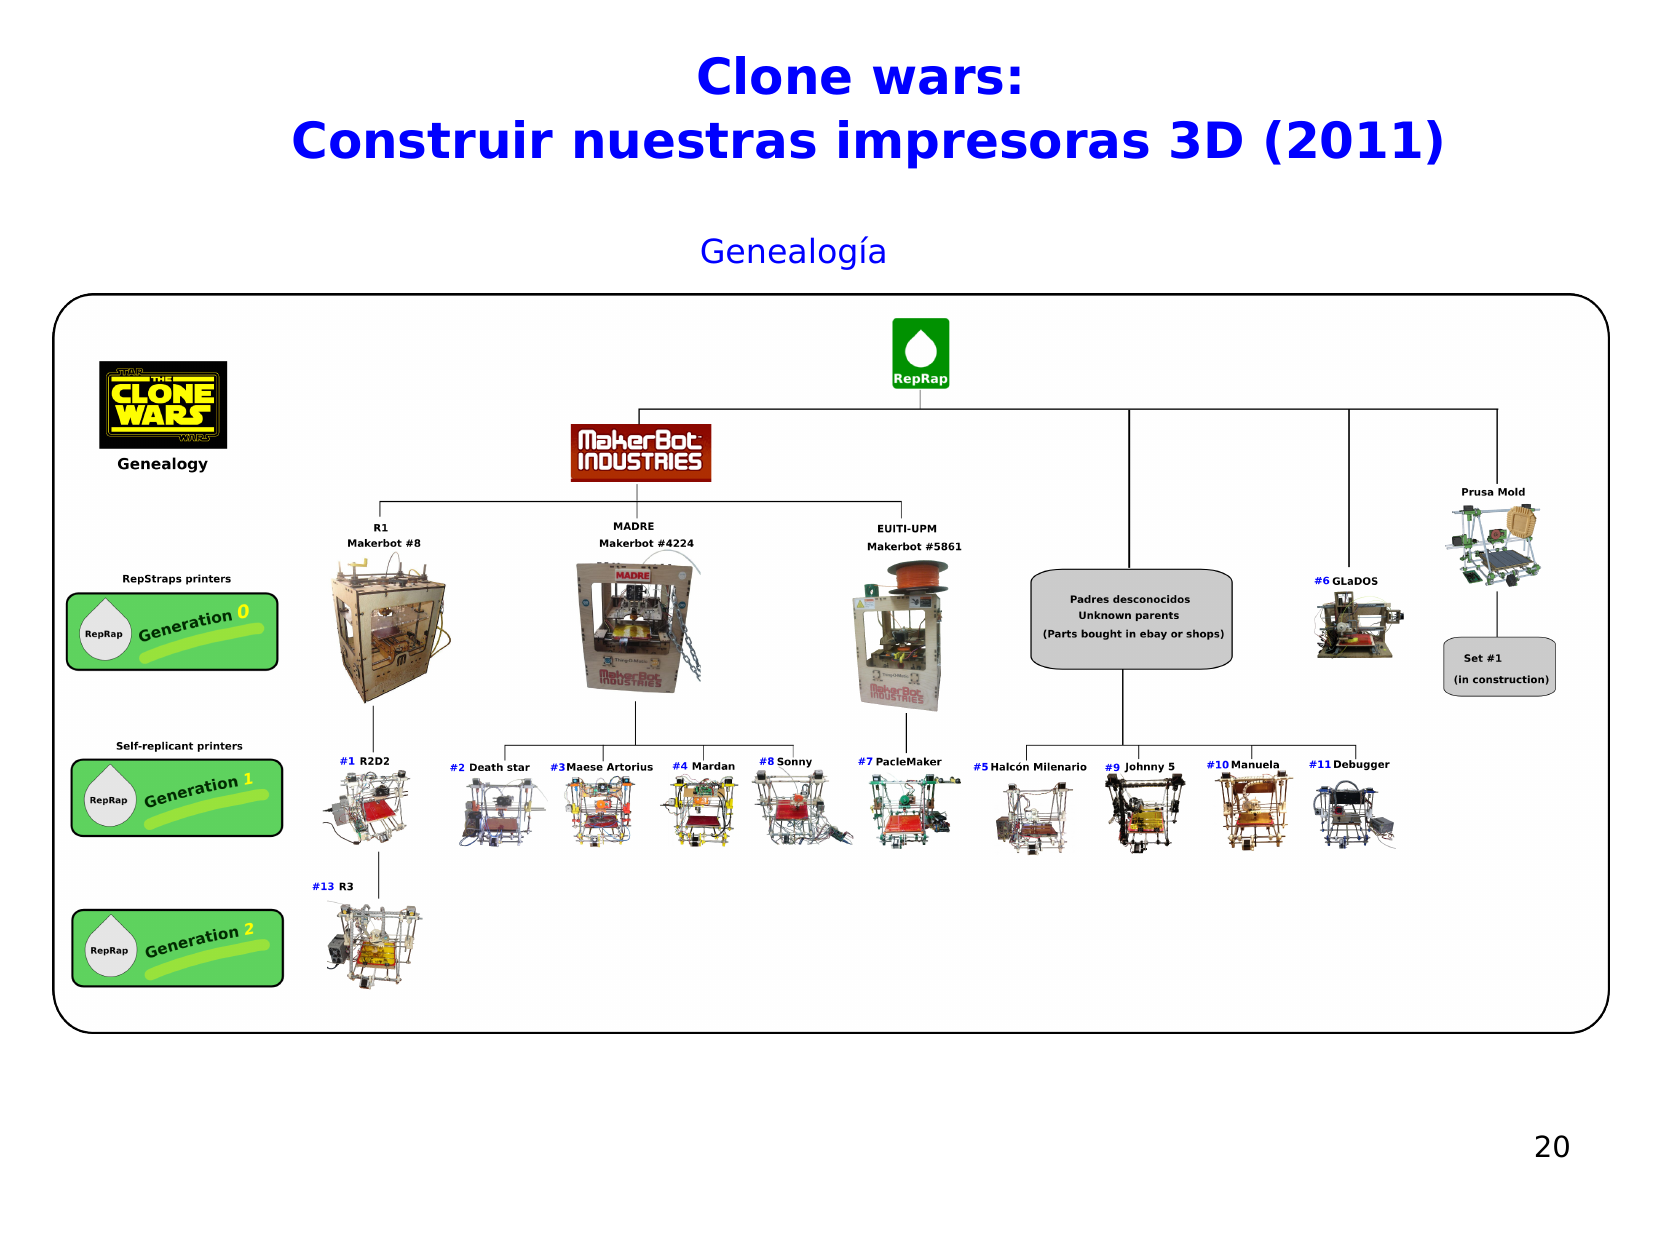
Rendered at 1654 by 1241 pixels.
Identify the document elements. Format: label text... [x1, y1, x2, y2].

picture [52, 293, 1610, 1034]
text_box Clone wars: Construir nuestras impresoras 3D (2011) [276, 40, 1463, 178]
text_box Genealogía [685, 225, 1029, 285]
